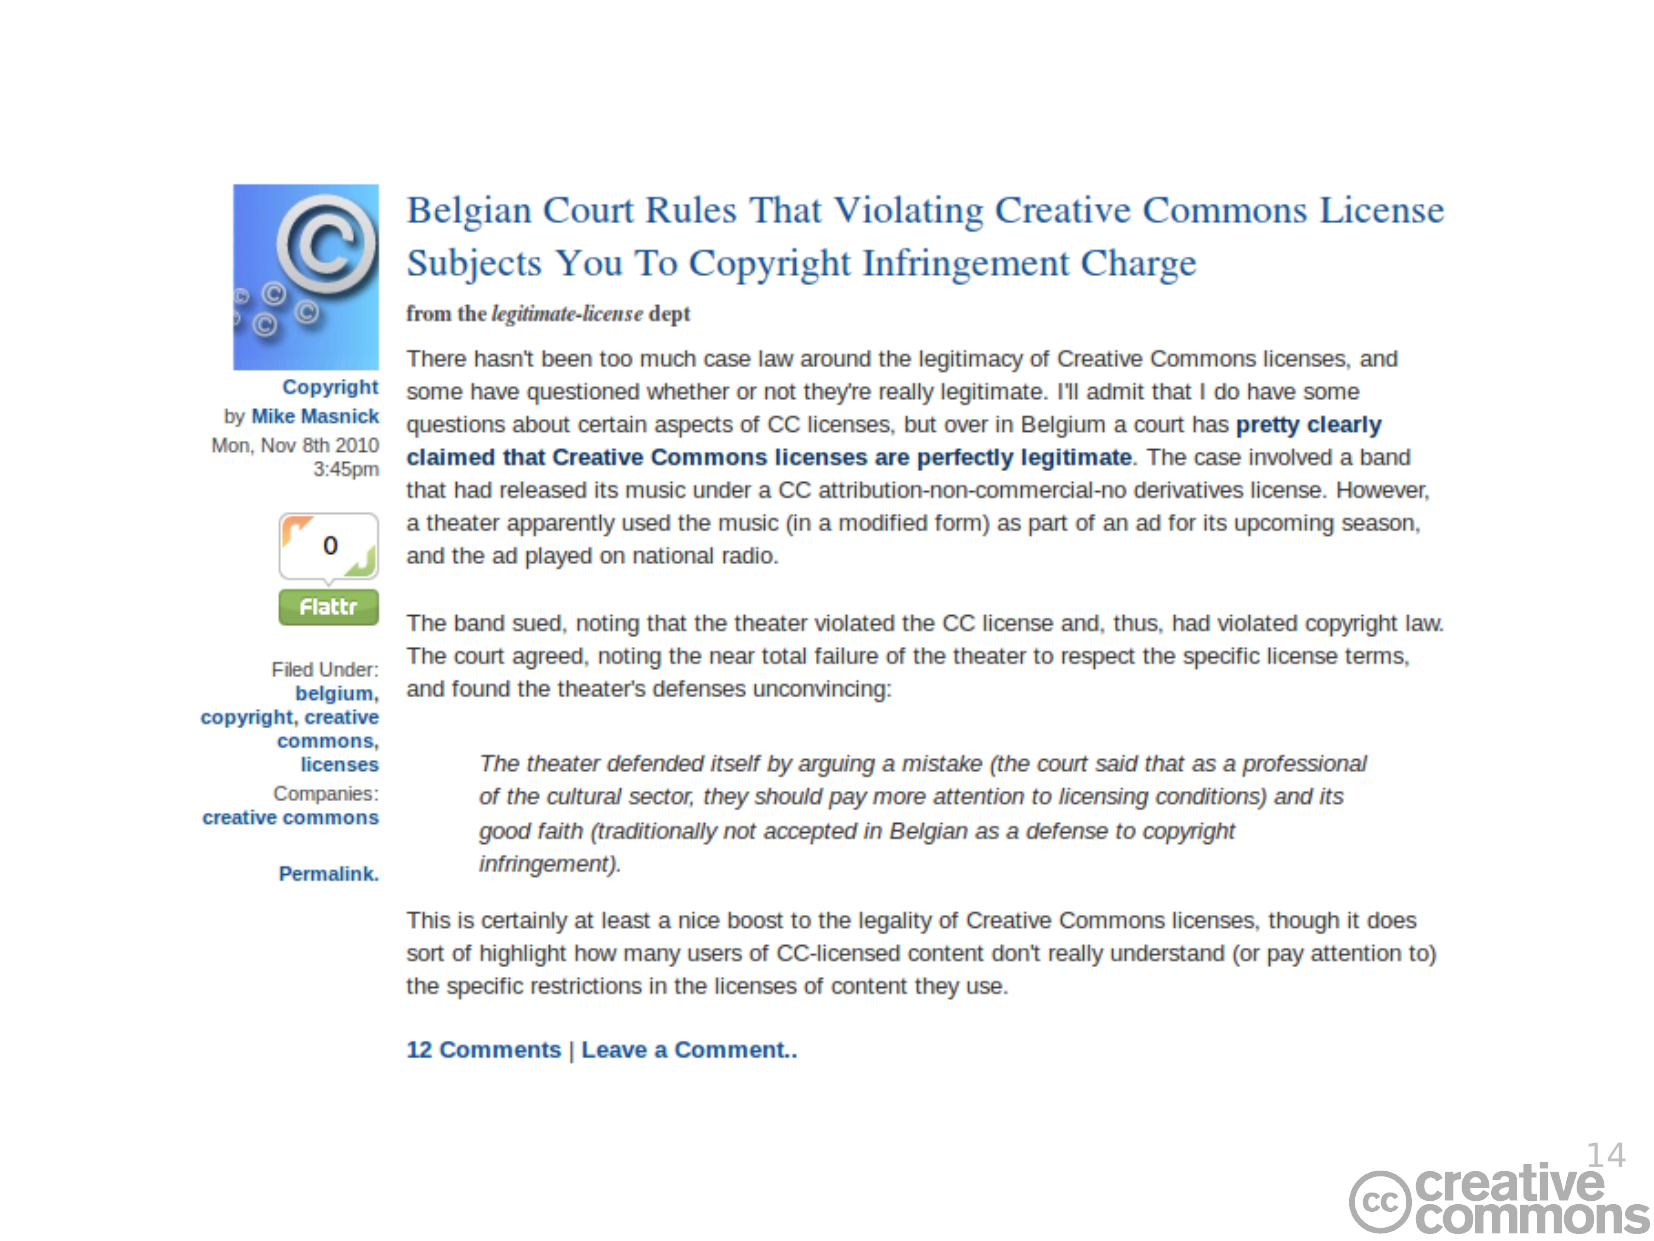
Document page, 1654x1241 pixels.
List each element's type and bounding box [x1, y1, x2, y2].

picture [188, 161, 1464, 1080]
picture [1349, 1162, 1650, 1234]
